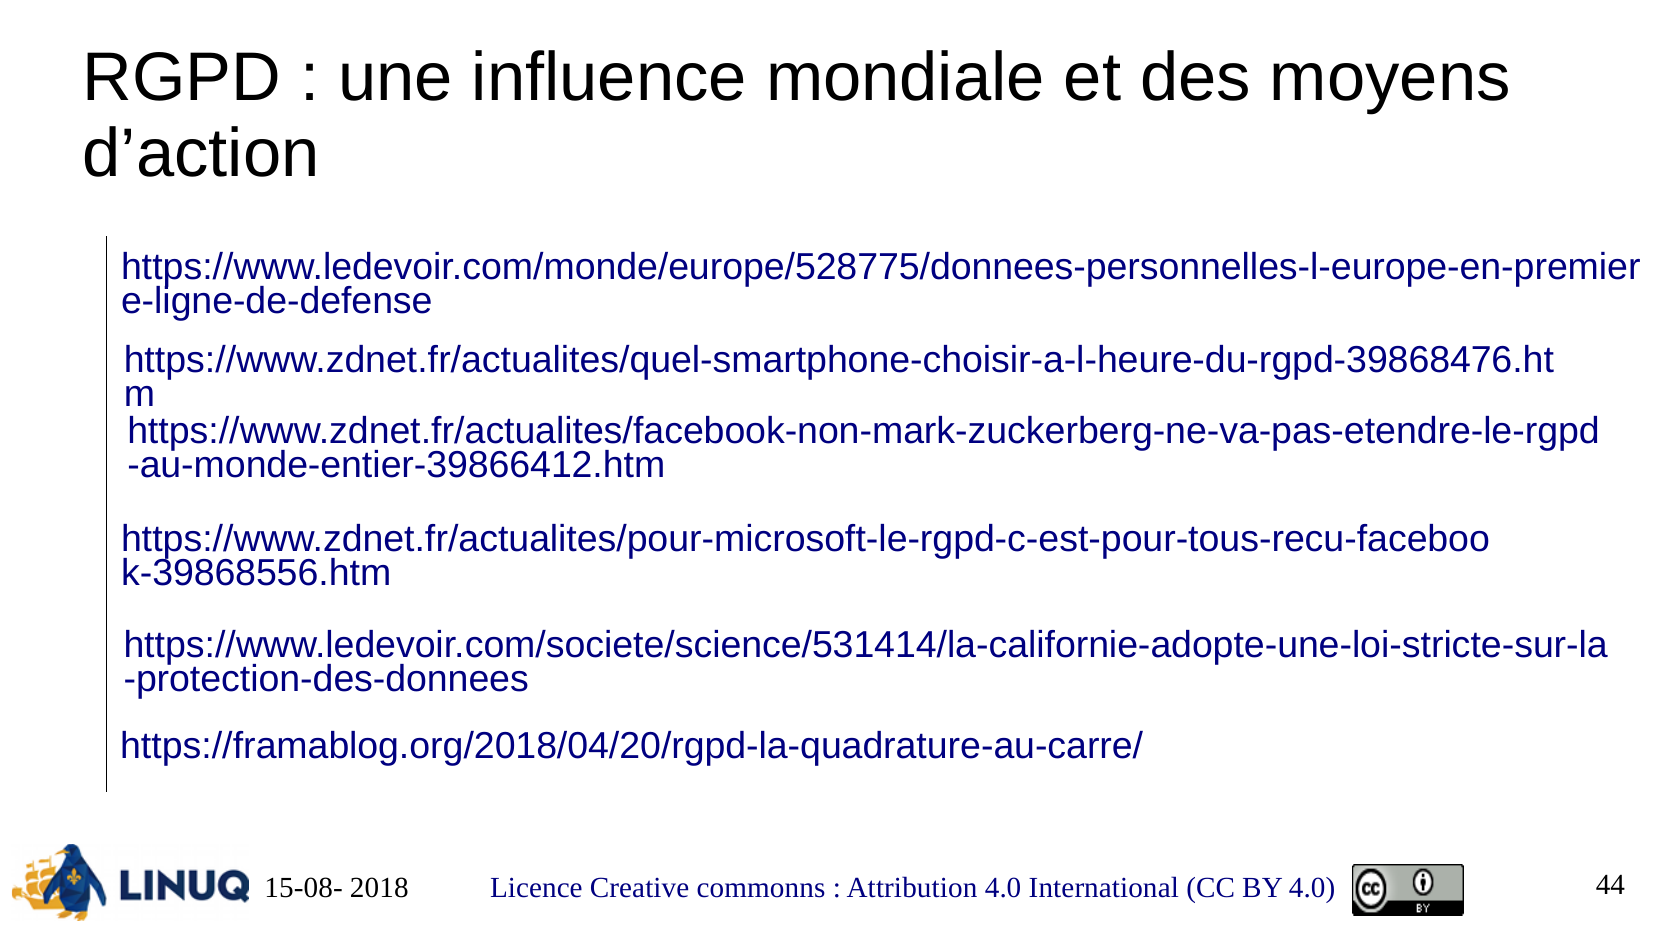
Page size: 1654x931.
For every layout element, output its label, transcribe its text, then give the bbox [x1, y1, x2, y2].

text_box https://www.zdnet.fr/actualites/quel-smartphone-choisir-a-l-heure-du-rgpd-39868476.htm [109, 338, 1601, 388]
title RGPD : une influence mondiale et des moyens d’action [82, 37, 1571, 193]
text_box https://www.ledevoir.com/monde/europe/528775/donnees-personnelles-l-europe-en-premiere-ligne-de-defense [106, 238, 1654, 338]
text_box https://framablog.org/2018/04/20/rgpd-la-quadrature-au-carre/ [107, 717, 1355, 788]
text_box https://www.zdnet.fr/actualites/facebook-non-mark-zuckerberg-ne-va-pas-etendre-le-rgpd-au-monde-entier-39866412.htm [112, 402, 1619, 502]
picture [1352, 864, 1464, 916]
text_box https://www.zdnet.fr/actualites/pour-microsoft-le-rgpd-c-est-pour-tous-recu-facebook-39868556.htm [107, 510, 1524, 567]
text_box https://www.ledevoir.com/societe/science/531414/la-californie-adopte-une-loi-stricte-sur-la-protection-des-donnees [108, 616, 1636, 716]
picture [11, 844, 249, 921]
